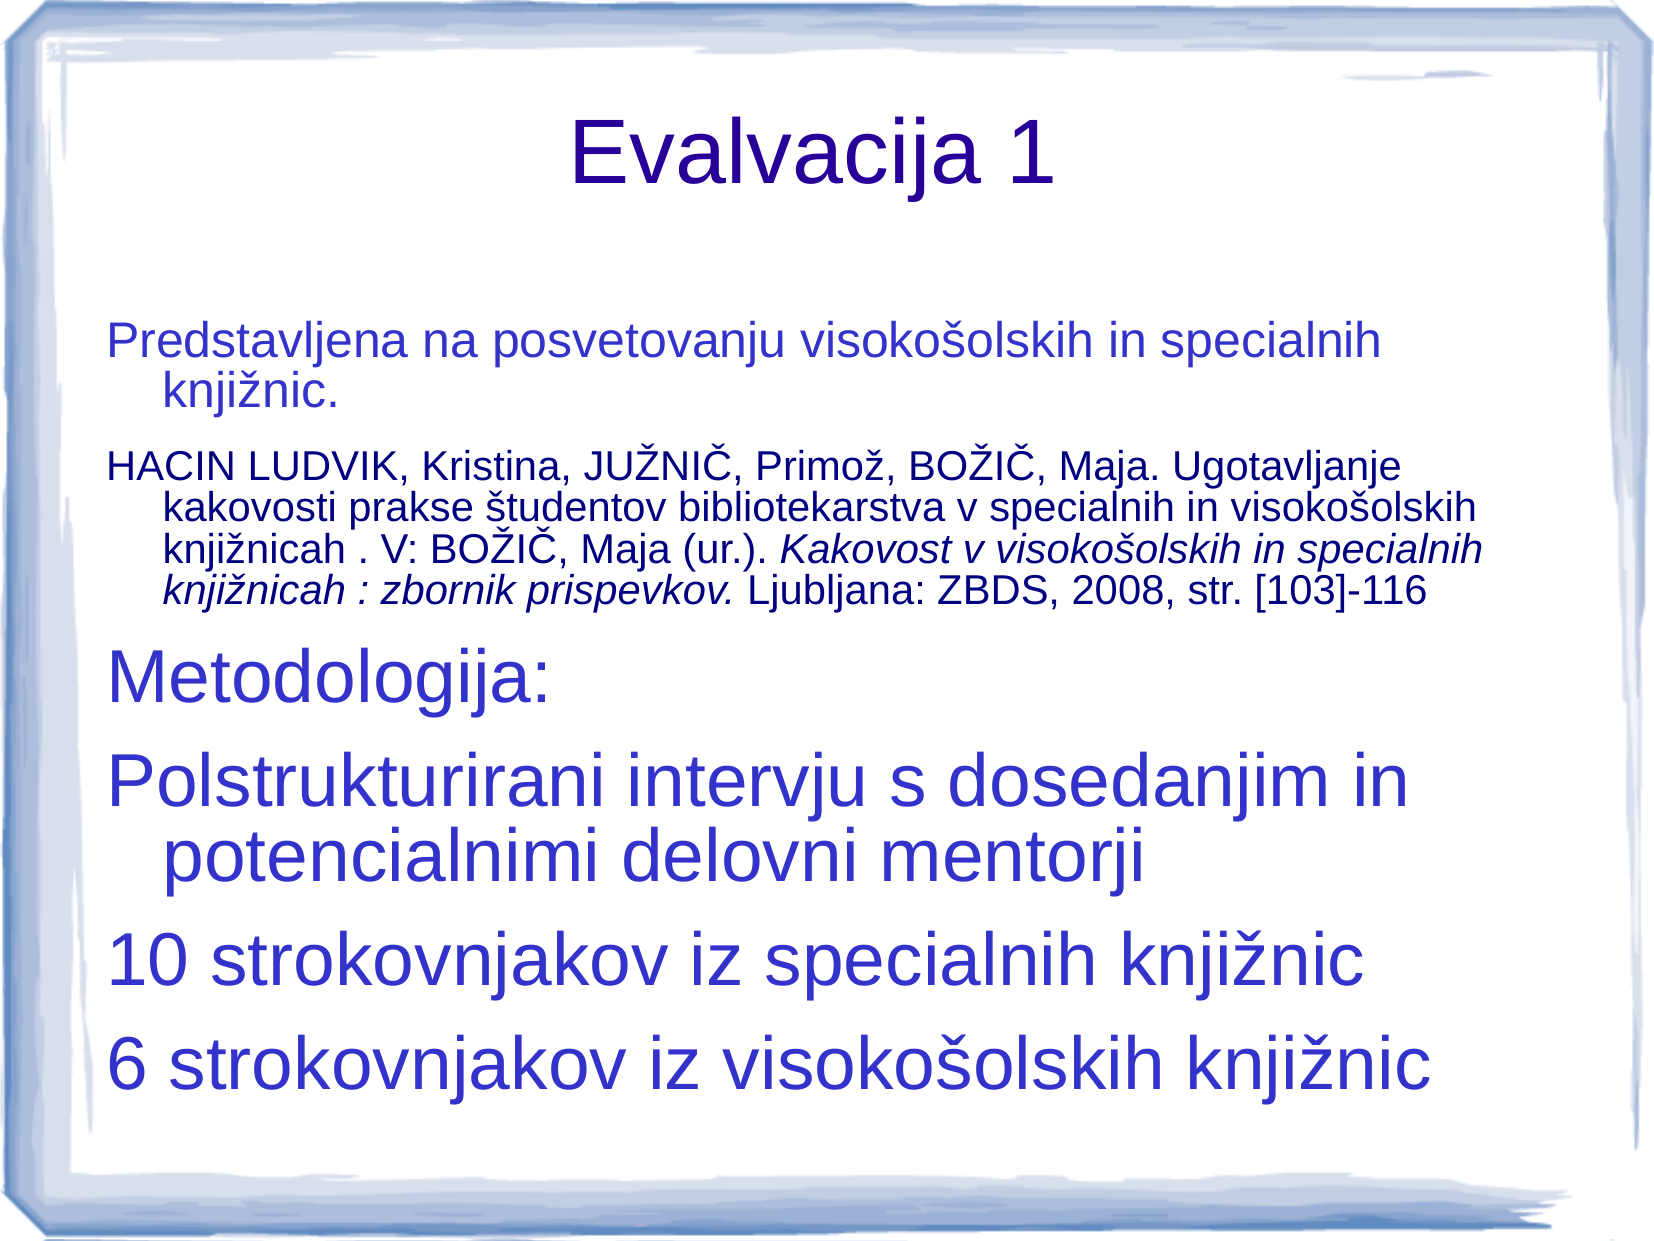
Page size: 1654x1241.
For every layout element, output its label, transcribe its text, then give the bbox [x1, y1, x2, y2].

list Predstavljena na posvetovanju visokošolskih in specialnih knjižnic. HACIN LUDVIK, Kristina, JUŽNIČ, Primož, BOŽIČ, Maja. Ugotavljanje kakovosti prakse študentov bibliotekarstva v specialnih in visokošolskih knjižnicah . V: BOŽIČ, Maja (ur.). Kakovost v visokošolskih in specialnih knjižnicah : zbornik prispevkov. Ljubljana: ZBDS, 2008, str. [103]-116 Metodologija: Polstrukturirani intervju s dosedanjim in potencialnimi delovni mentorji 10 strokovnjakov iz specialnih knjižnic 6 strokovnjakov iz visokošolskih knjižnic [106, 312, 1559, 1152]
picture [0, 0, 1654, 1241]
title Evalvacija 1 [82, 49, 1571, 257]
